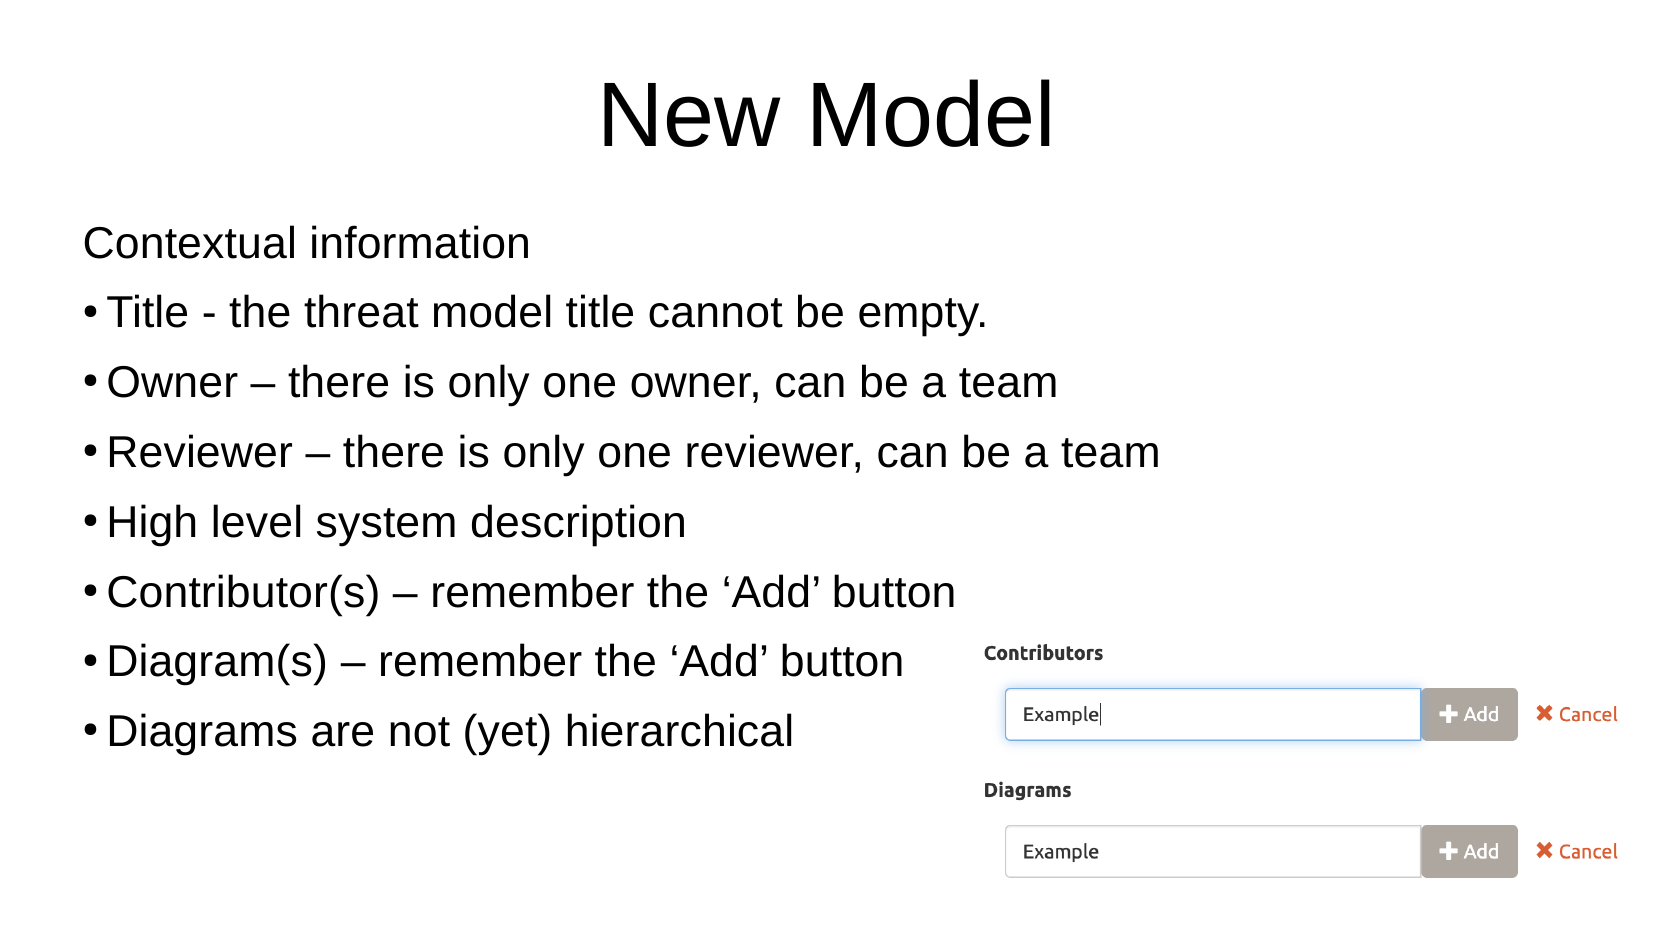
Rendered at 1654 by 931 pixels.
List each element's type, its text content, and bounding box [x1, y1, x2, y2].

list Contextual information Title - the threat model title cannot be empty. Owner – there is only one owner, can be a team Reviewer – there is only one reviewer, can be a team High level system description Contributor(s) – remember the ‘Add’ button Diagram(s) – remember the ‘Add’ button Diagrams are not (yet) hierarchical [82, 217, 1571, 758]
title New Model [82, 37, 1571, 193]
picture [975, 637, 1635, 901]
